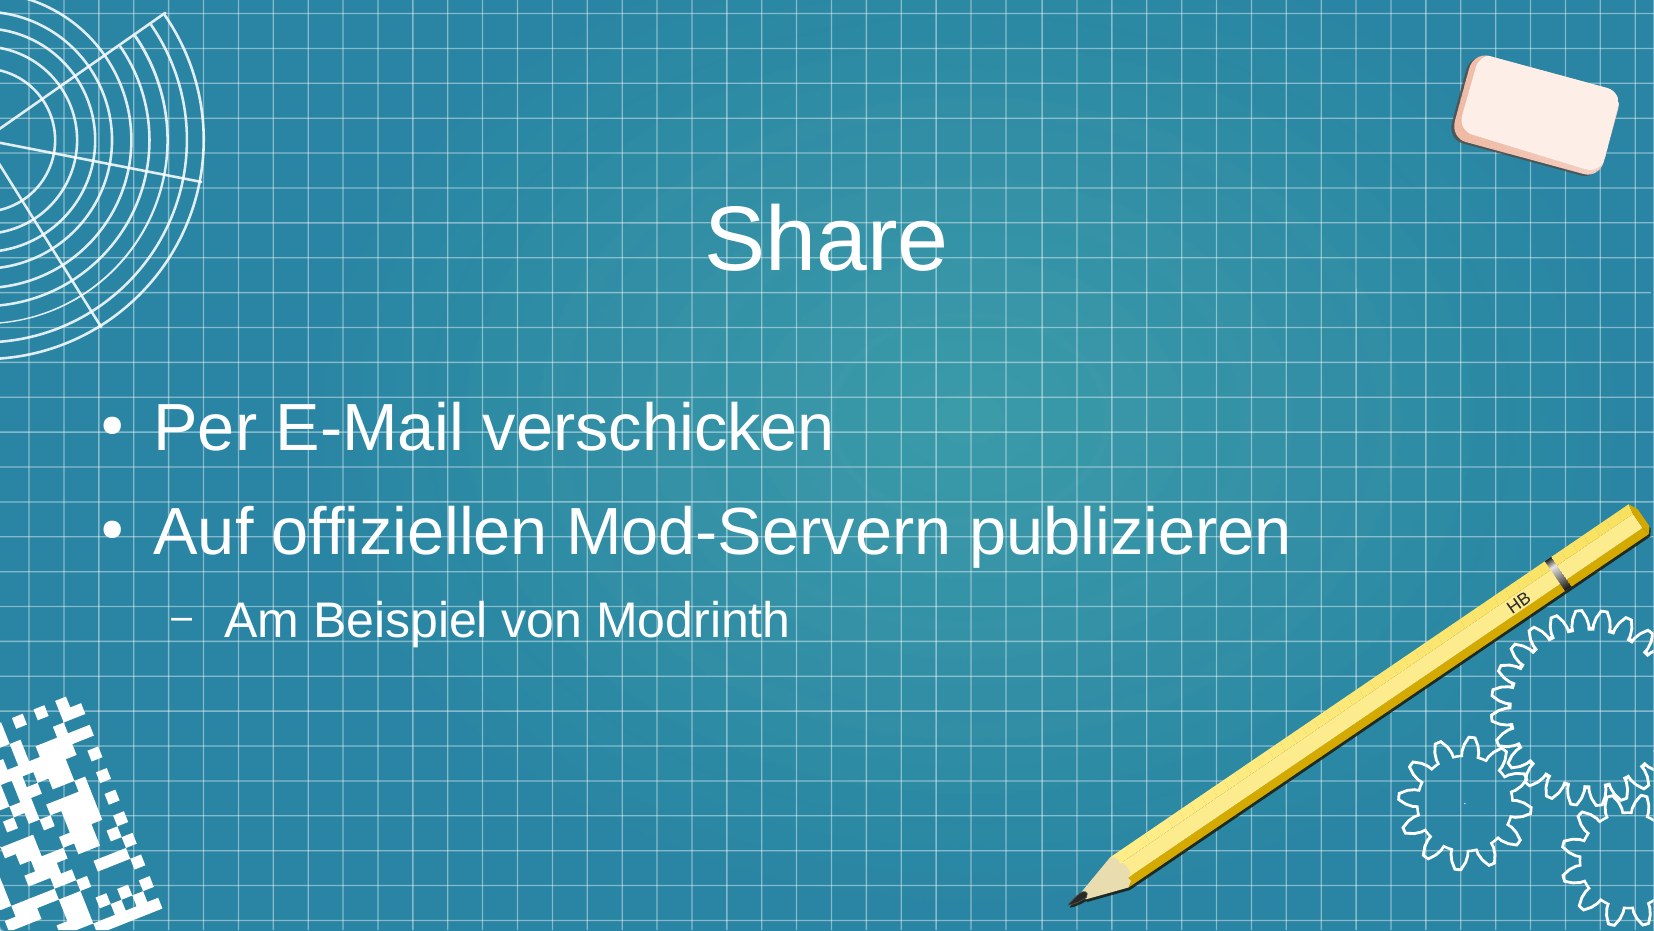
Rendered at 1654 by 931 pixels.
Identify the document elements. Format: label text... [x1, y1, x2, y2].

list Per E-Mail verschicken Auf offiziellen Mod-Servern publizieren Am Beispiel von Modrinth [82, 389, 1571, 842]
title Share [82, 132, 1571, 346]
